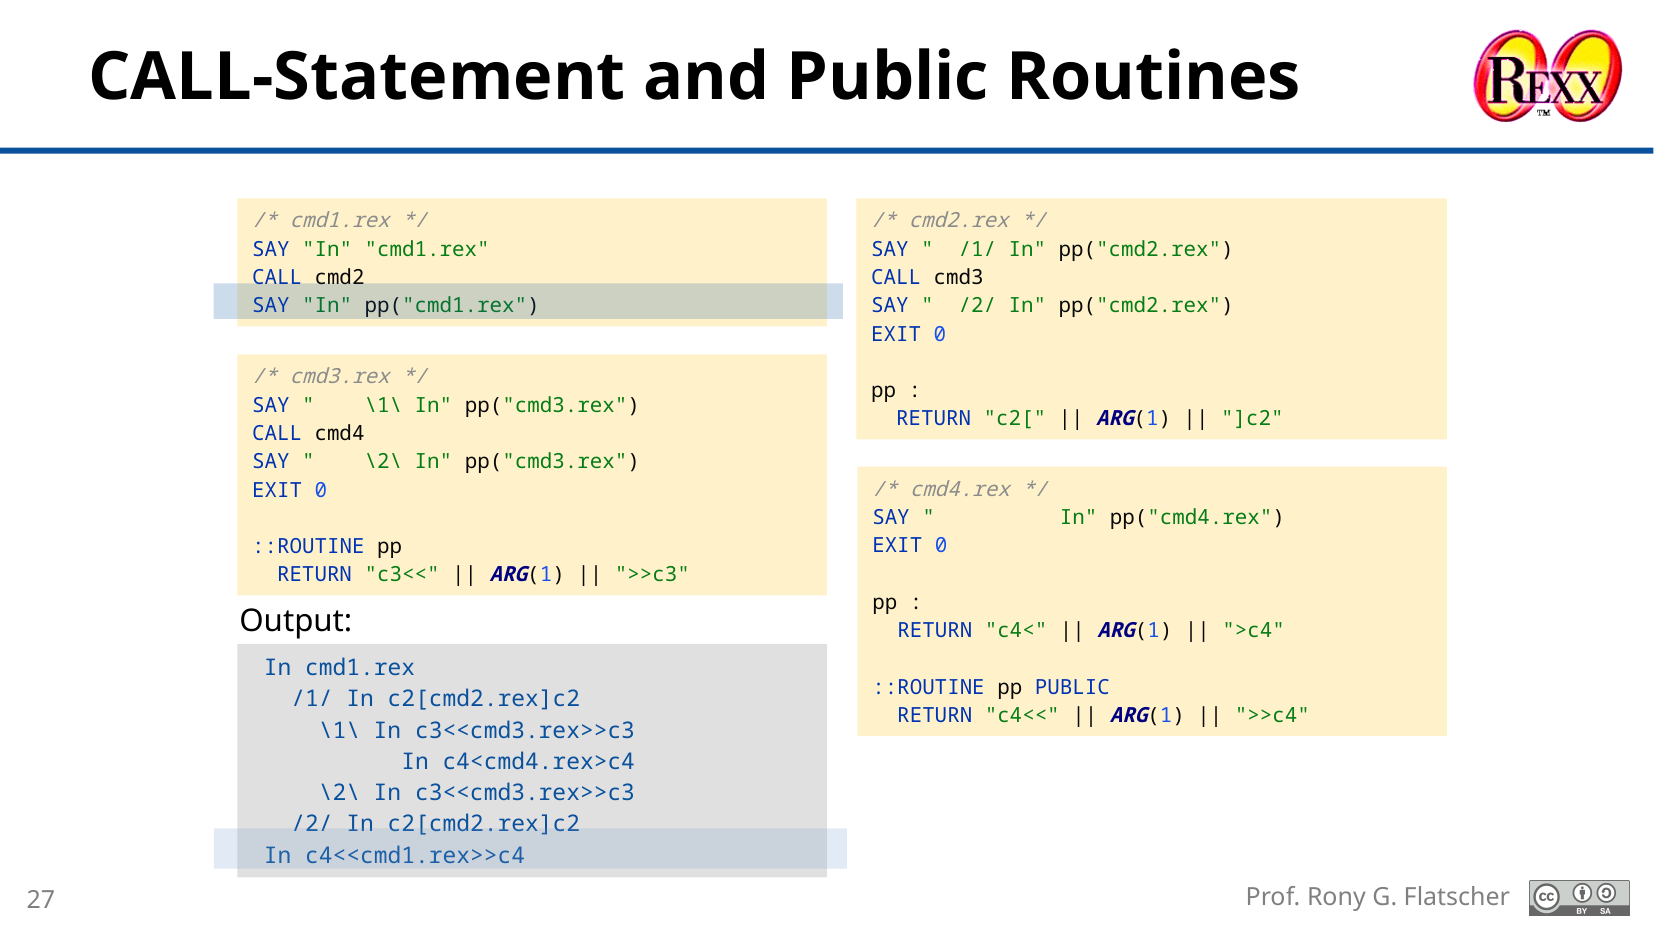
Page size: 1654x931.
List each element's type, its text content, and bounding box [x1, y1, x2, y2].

text_box [213, 828, 847, 869]
text_box /* cmd2.rex */ SAY " /1/ In" pp("cmd2.rex") CALL cmd3 SAY " /2/ In" pp("cmd2.rex") EXIT 0 pp : RETURN "c2[" || ARG(1) || "]c2" [856, 198, 1447, 430]
text_box [213, 283, 843, 319]
text_box In cmd1.rex /1/ In c2[cmd2.rex]c2 \1\ In c3<<cmd3.rex>>c3 In c4<cmd4.rex>c4 \2\ In c3<<cmd3.rex>>c3 /2/ In c2[cmd2.rex]c2 In c4<<cmd1.rex>>c4 [237, 643, 827, 828]
text_box /* cmd3.rex */ SAY " \1\ In" pp("cmd3.rex") CALL cmd4 SAY " \2\ In" pp("cmd3.rex") EXIT 0 ::ROUTINE pp RETURN "c3<<" || ARG(1) || ">>c3" [237, 354, 827, 586]
text_box /* cmd4.rex */ SAY " In" pp("cmd4.rex") EXIT 0 pp : RETURN "c4<" || ARG(1) || ">c4" ::ROUTINE pp PUBLIC RETURN "c4<<" || ARG(1) || ">>c4" [857, 466, 1447, 725]
text_box /* cmd1.rex */ SAY "In" "cmd1.rex" CALL cmd2 SAY "In" pp("cmd1.rex") [237, 198, 827, 283]
title CALL-Statement and Public Routines [29, 0, 1654, 148]
text_box Output: [224, 590, 390, 647]
